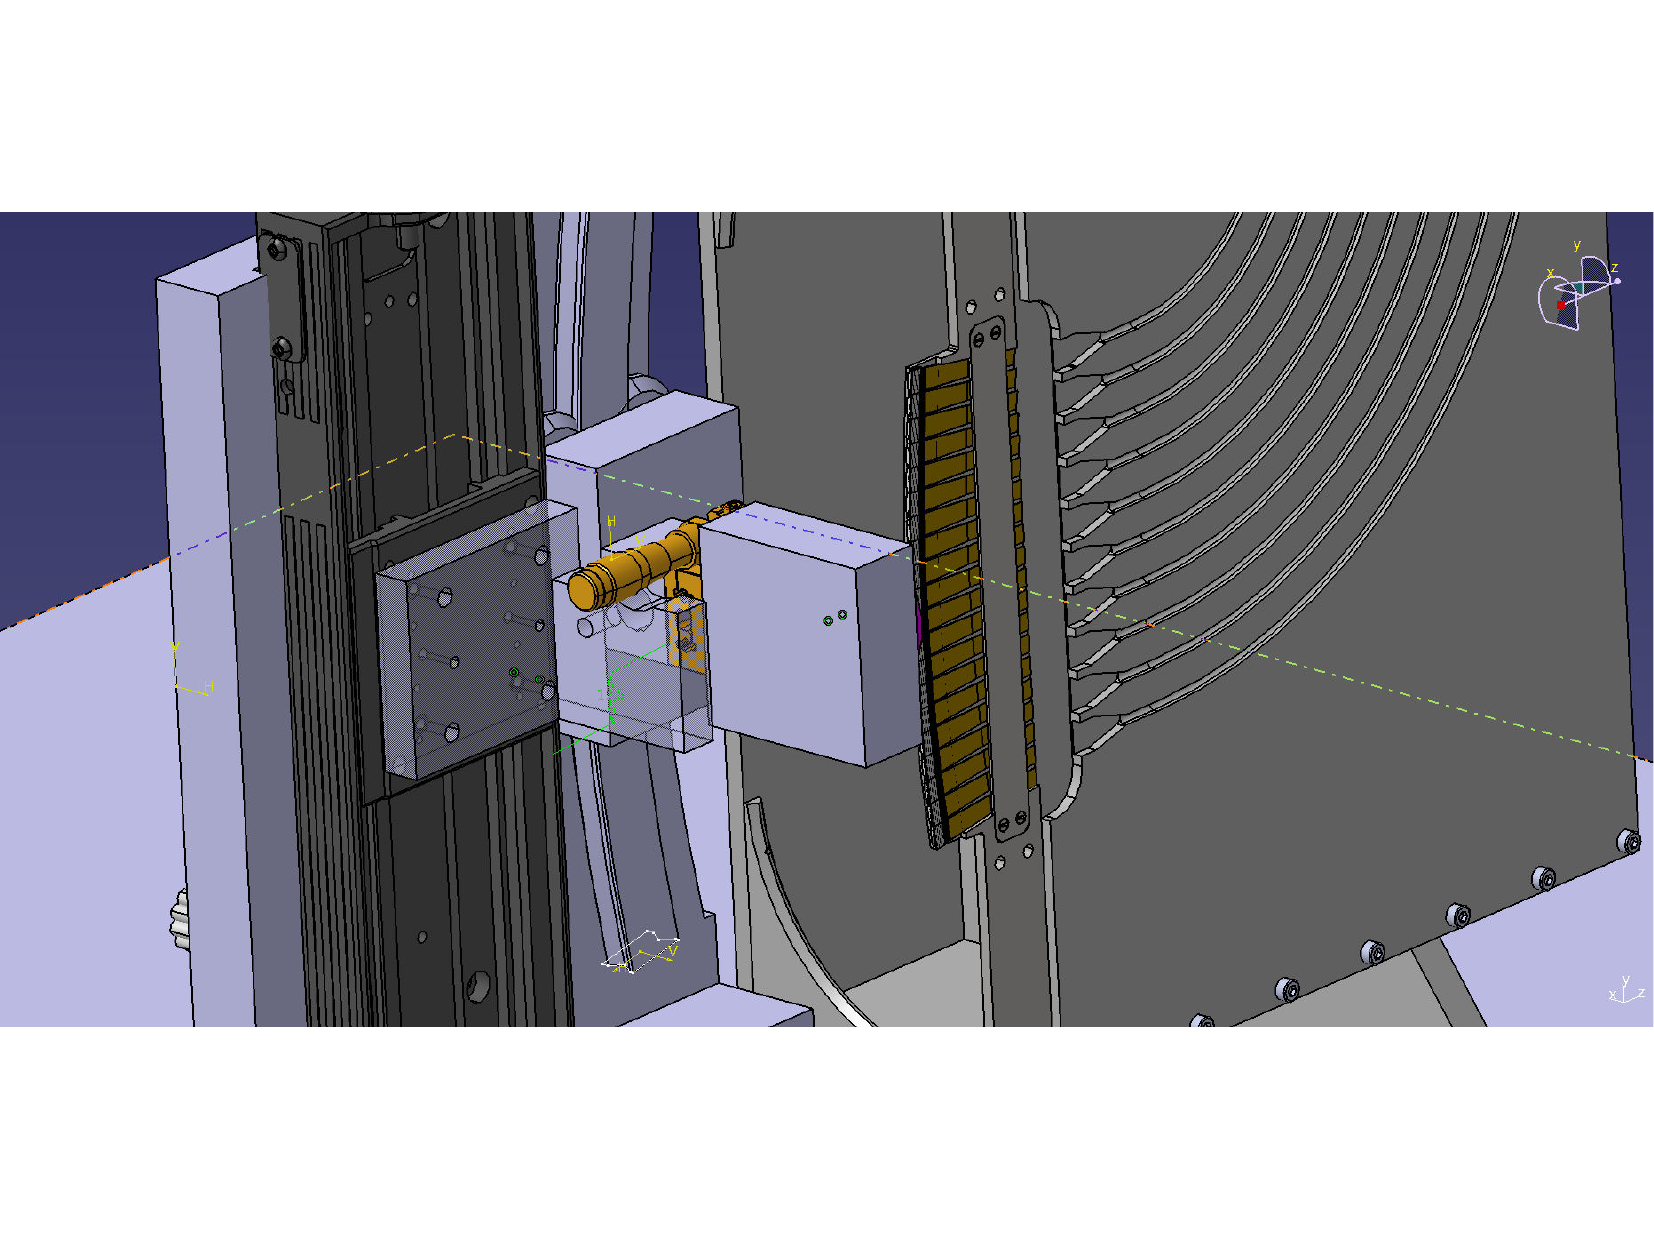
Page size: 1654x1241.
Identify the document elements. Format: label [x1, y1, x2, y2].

picture [0, 212, 1654, 1027]
